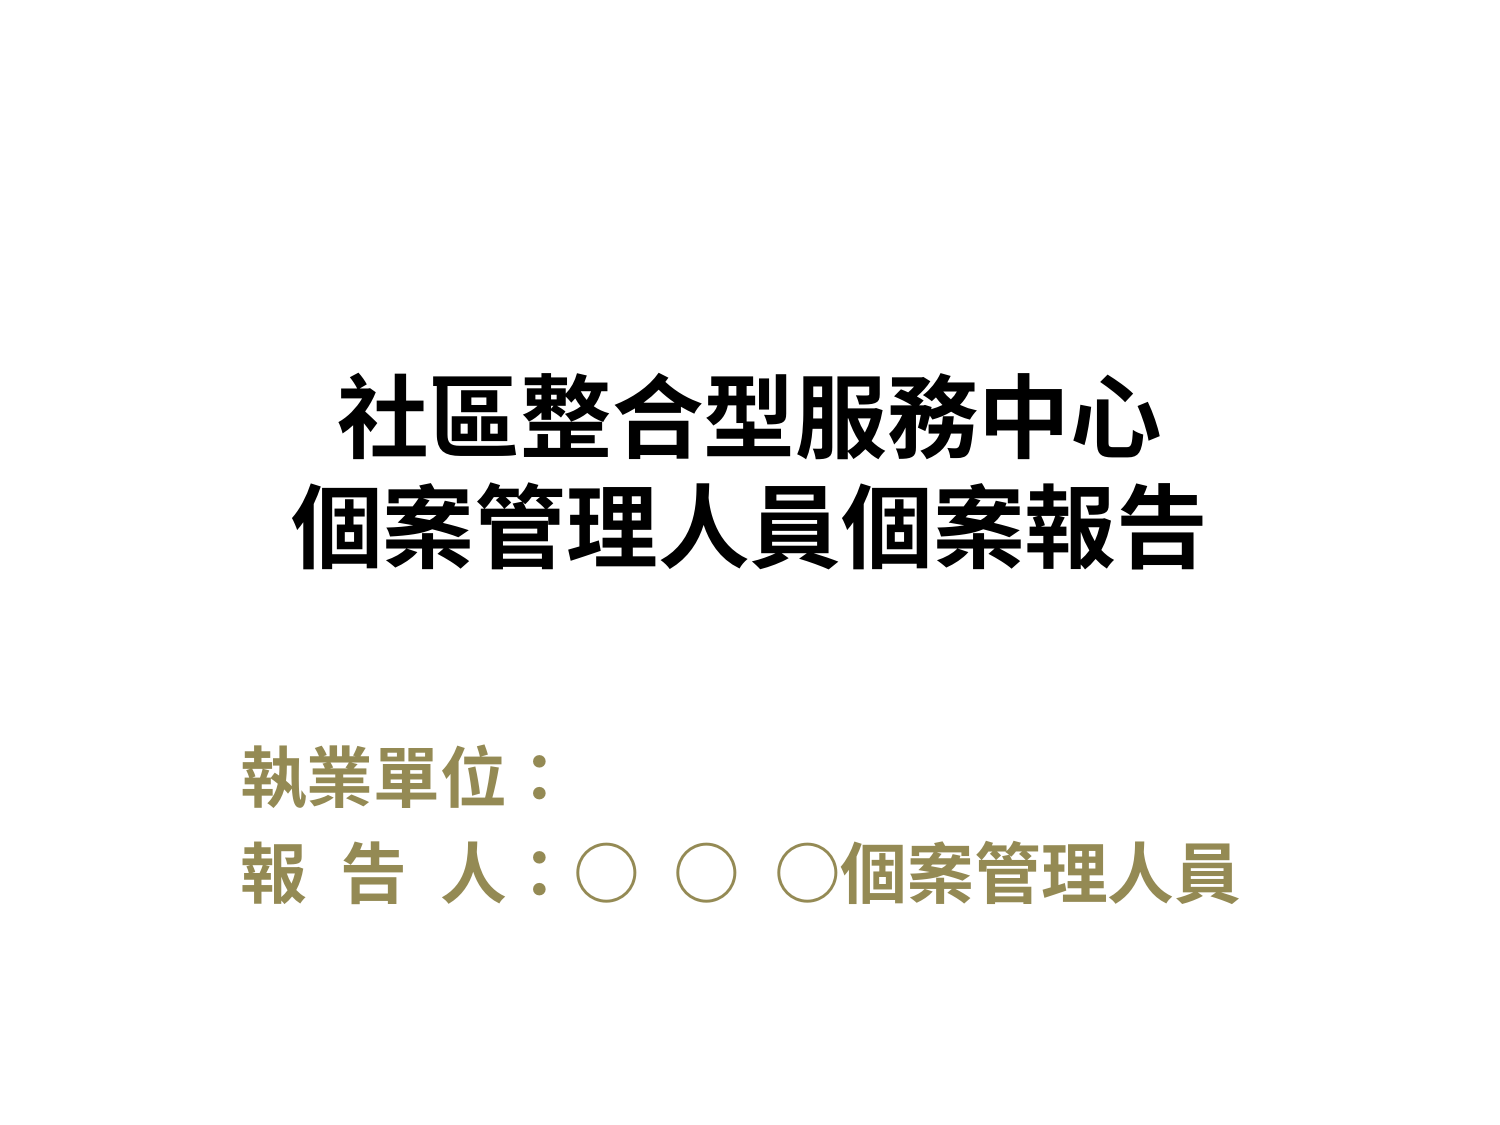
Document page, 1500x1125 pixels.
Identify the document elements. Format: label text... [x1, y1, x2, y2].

subtitle 執業單位： 報 告 人：○ ○ ○個案管理人員 [225, 727, 1276, 937]
title 社區整合型服務中心 個案管理人員個案報告 [112, 349, 1388, 591]
